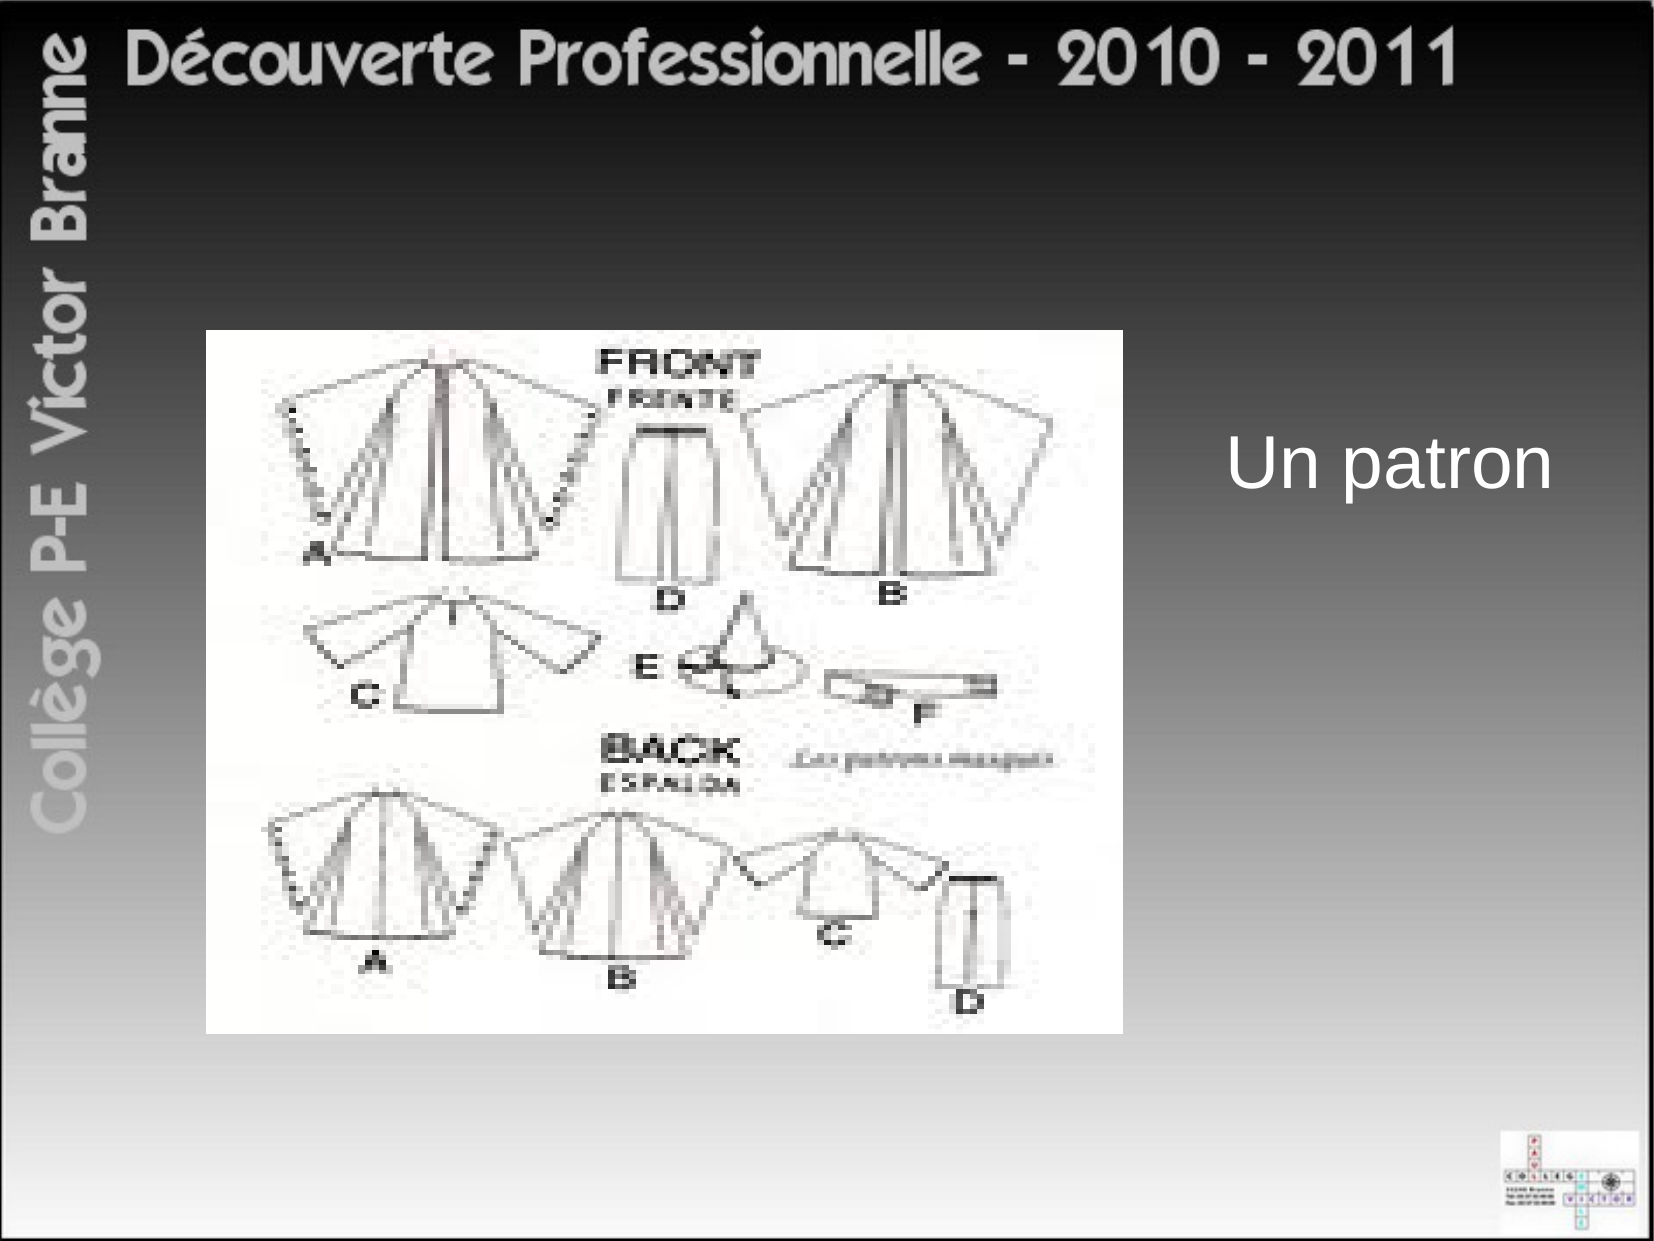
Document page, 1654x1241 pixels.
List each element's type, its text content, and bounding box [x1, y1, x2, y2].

picture [0, 0, 1654, 1241]
text_box Un patron [1210, 413, 1595, 513]
